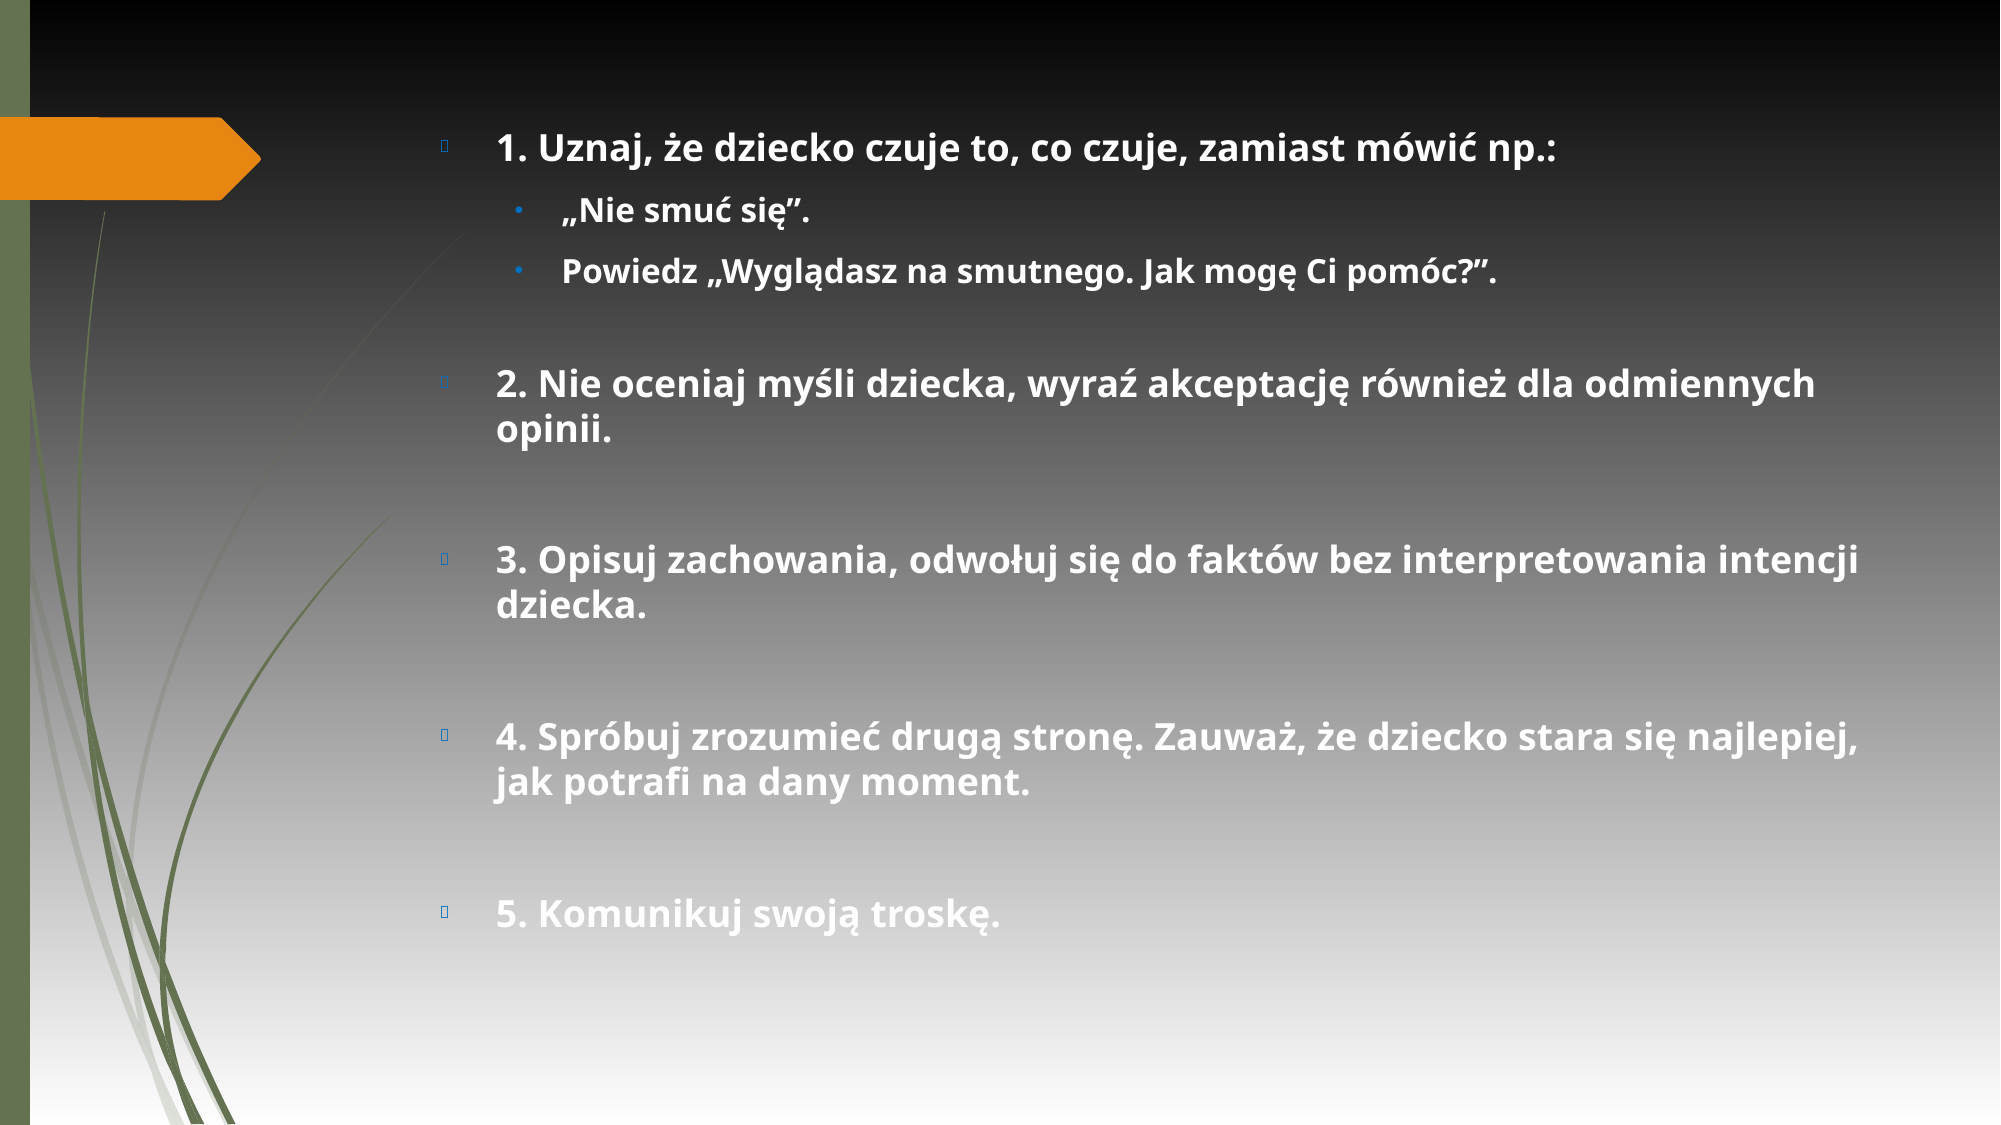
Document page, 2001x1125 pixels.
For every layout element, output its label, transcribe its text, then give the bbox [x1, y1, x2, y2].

list 1. Uznaj, że dziecko czuje to, co czuje, zamiast mówić np.: „Nie smuć się”. Powiedz „Wyglądasz na smutnego. Jak mogę Ci pomóc?”. 2. Nie oceniaj myśli dziecka, wyraź akceptację również dla odmiennych opinii. 3. Opisuj zachowania, odwołuj się do faktów bez interpretowania intencji dziecka. 4. Spróbuj zrozumieć drugą stronę. Zauważ, że dziecko stara się najlepiej, jak potrafi na dany moment. 5. Komunikuj swoją troskę. [424, 116, 1888, 1055]
